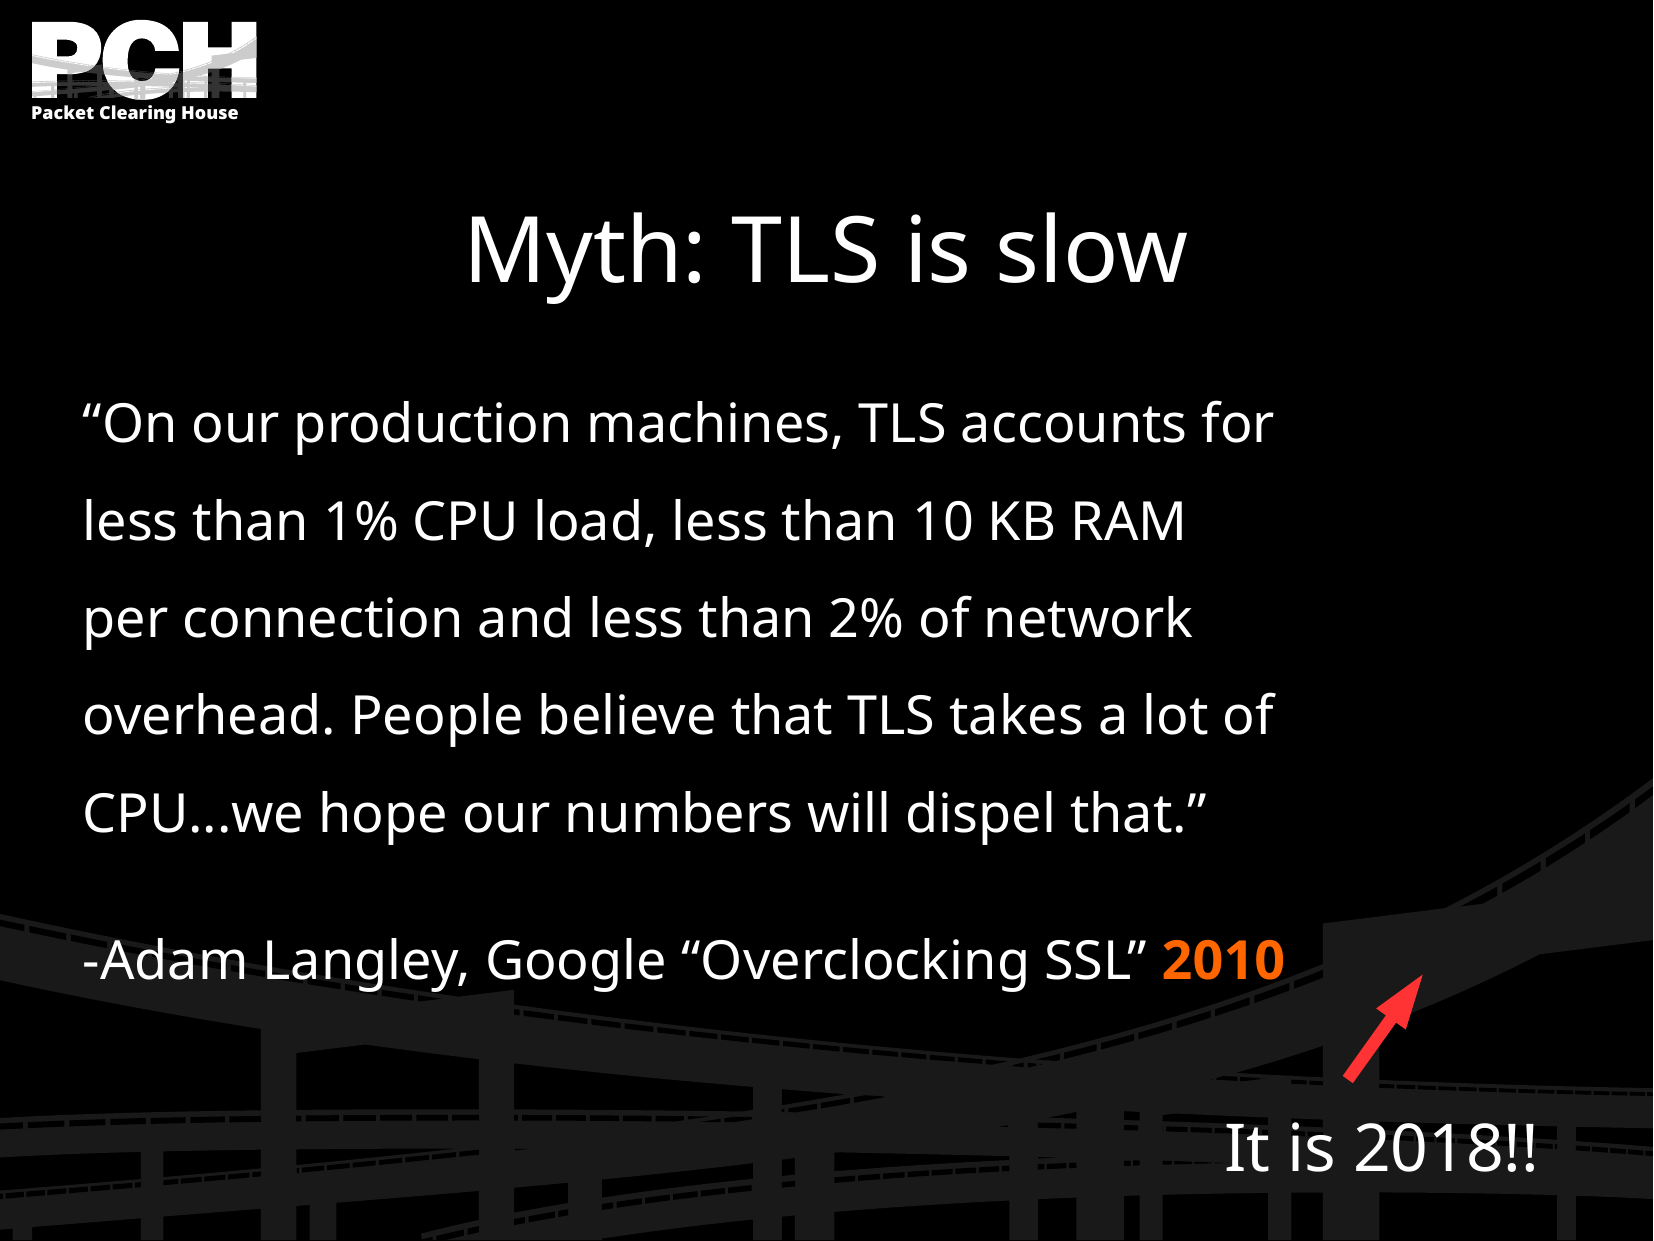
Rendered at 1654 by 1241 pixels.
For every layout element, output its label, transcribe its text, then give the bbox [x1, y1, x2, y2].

list “On our production machines, TLS accounts for less than 1% CPU load, less than 10 KB RAM per connection and less than 2% of network overhead. People believe that TLS takes a lot of CPU...we hope our numbers will dispel that.” -Adam Langley, Google “Overclocking SSL” 2010 [82, 384, 1571, 1201]
title Myth: TLS is slow [0, 143, 1653, 352]
list It is 2018!! [1224, 1100, 1653, 1191]
